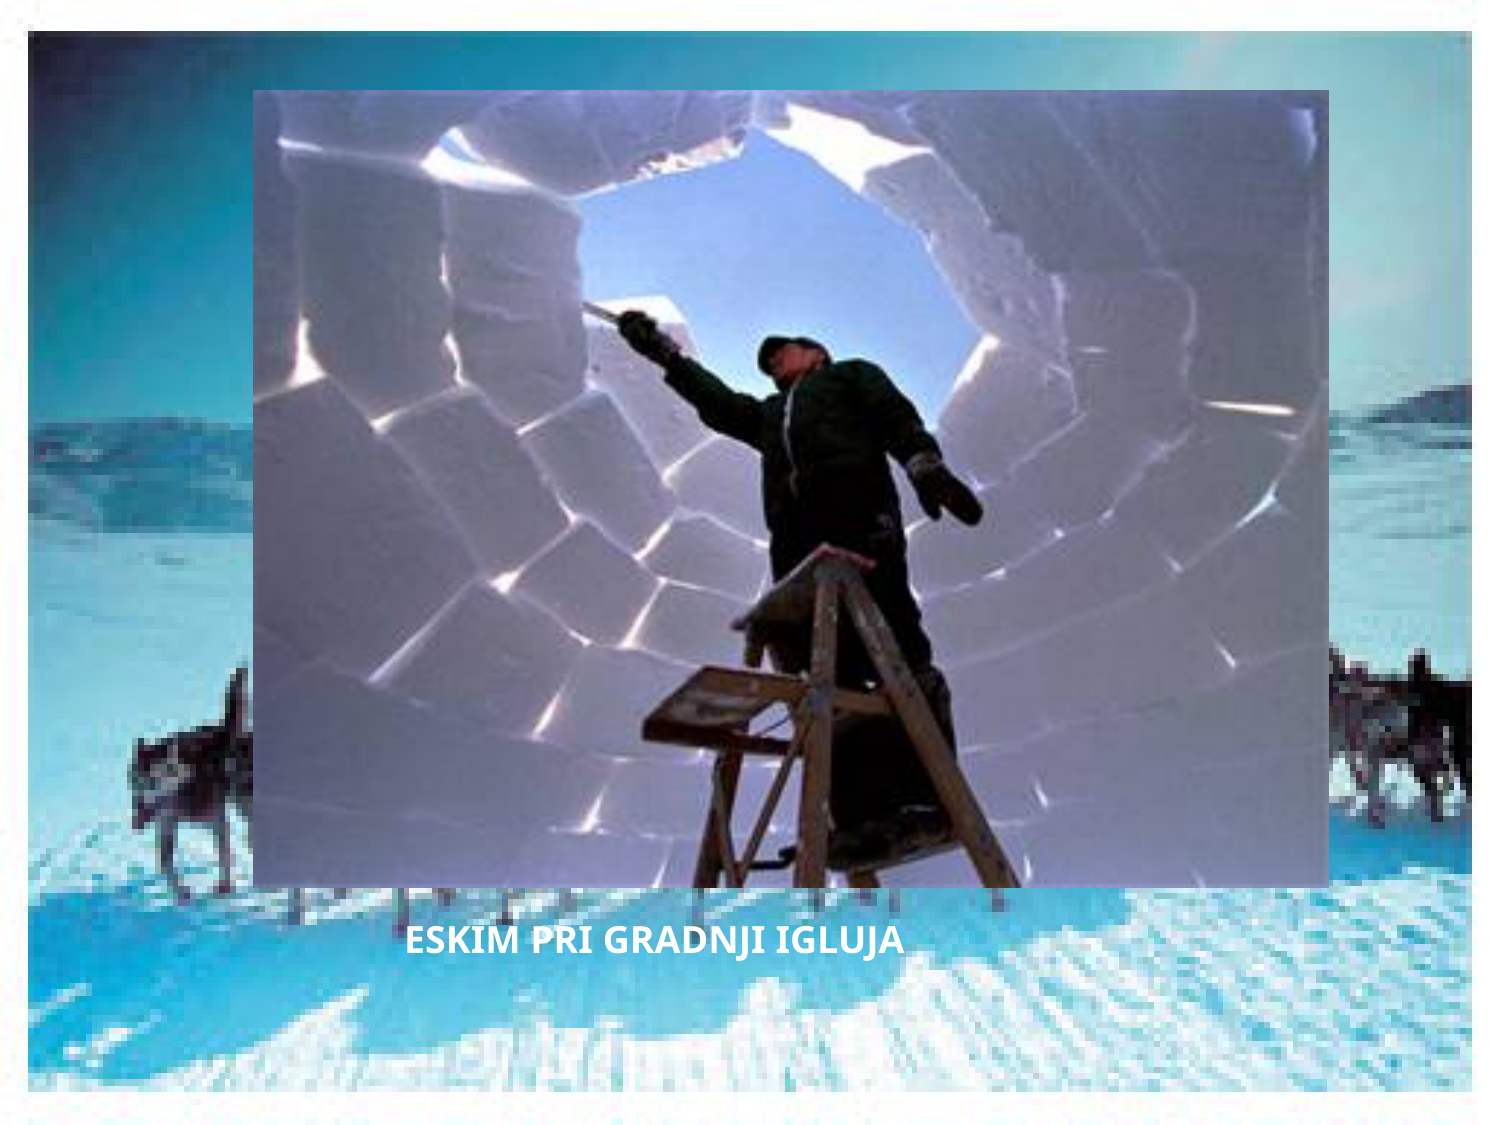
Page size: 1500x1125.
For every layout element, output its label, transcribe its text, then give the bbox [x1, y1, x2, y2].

picture [0, 0, 1500, 1125]
text_box ESKIM PRI GRADNJI IGLUJA [389, 909, 921, 1014]
